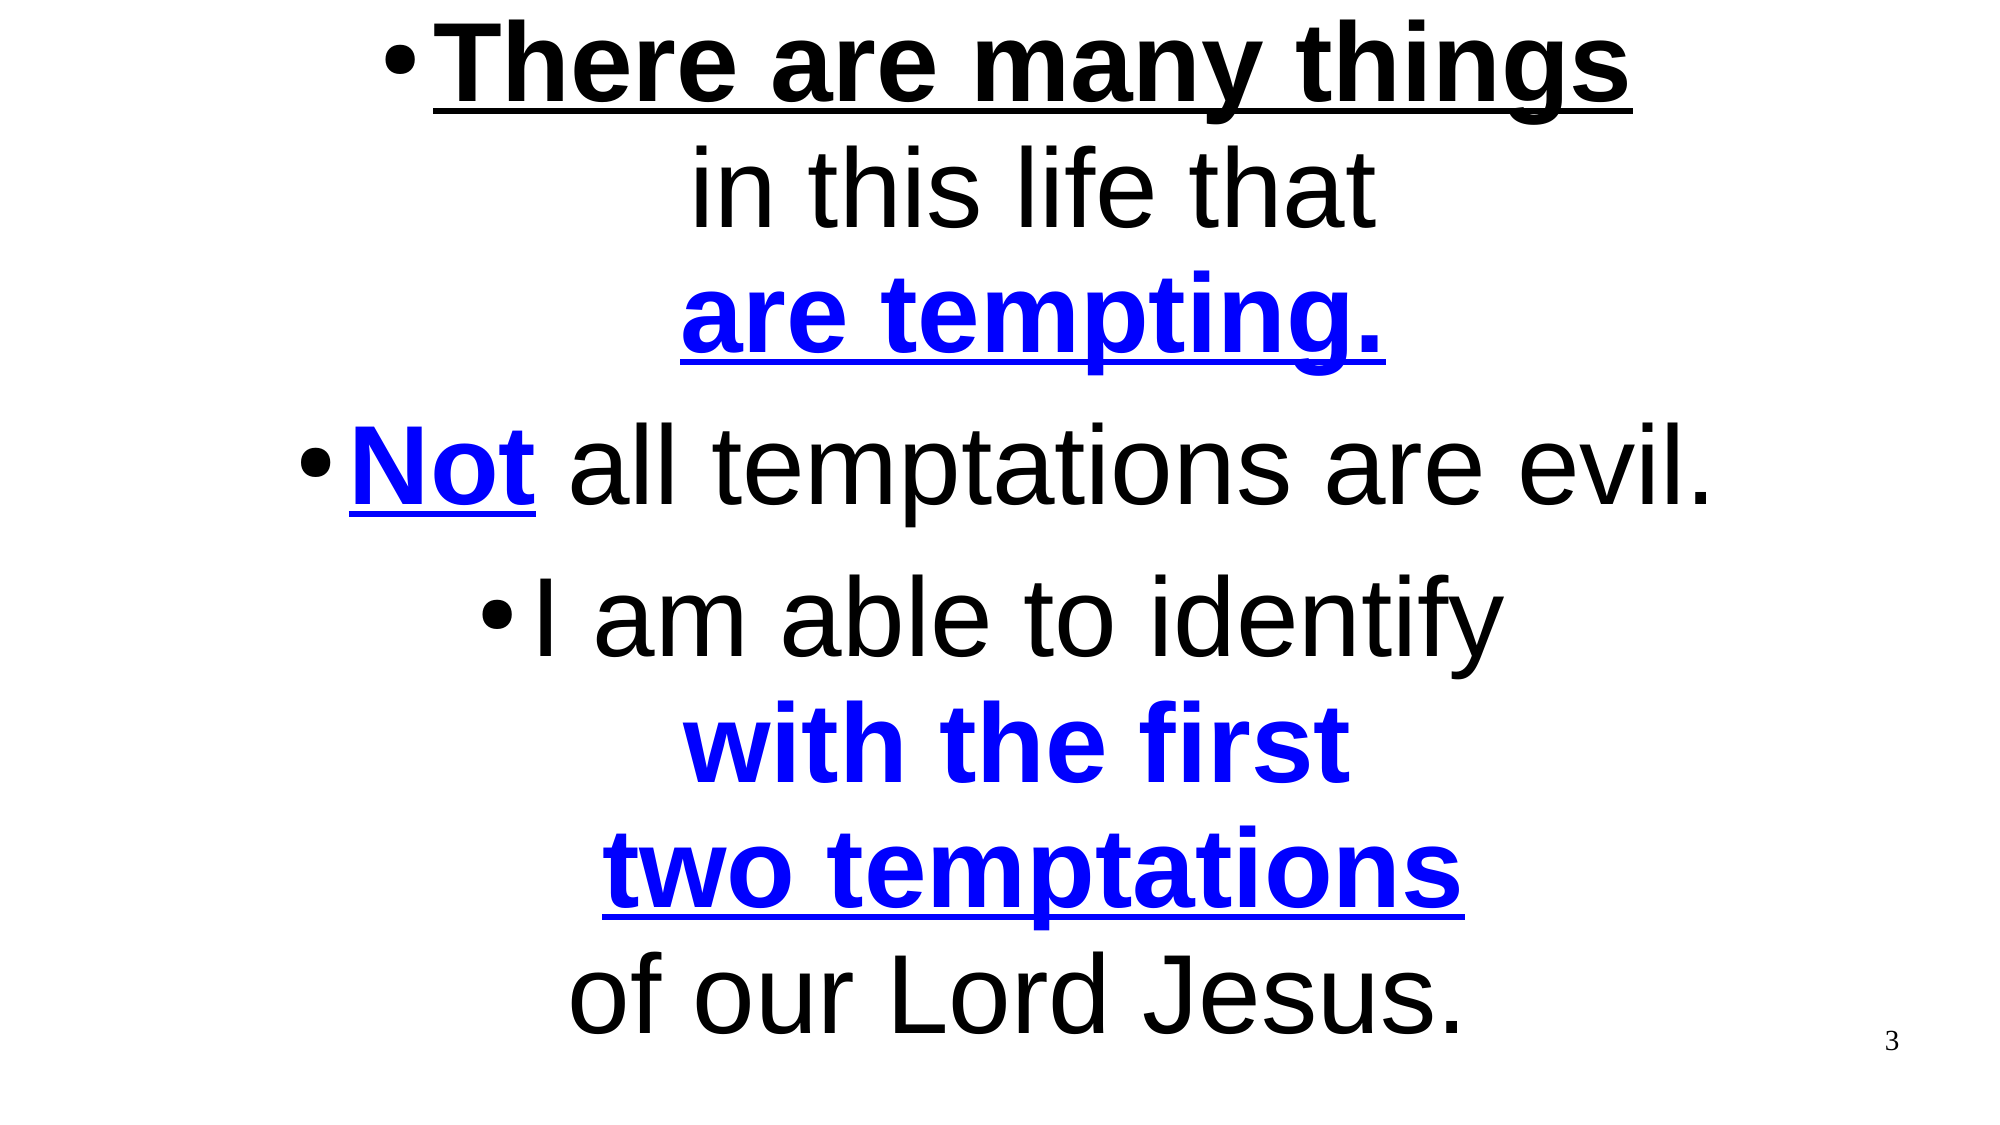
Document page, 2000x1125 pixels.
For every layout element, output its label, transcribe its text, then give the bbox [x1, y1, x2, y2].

list There are many things in this life that are tempting. Not all temptations are evil. I am able to identify with the first two temptations of our Lord Jesus. [0, 0, 1996, 1123]
